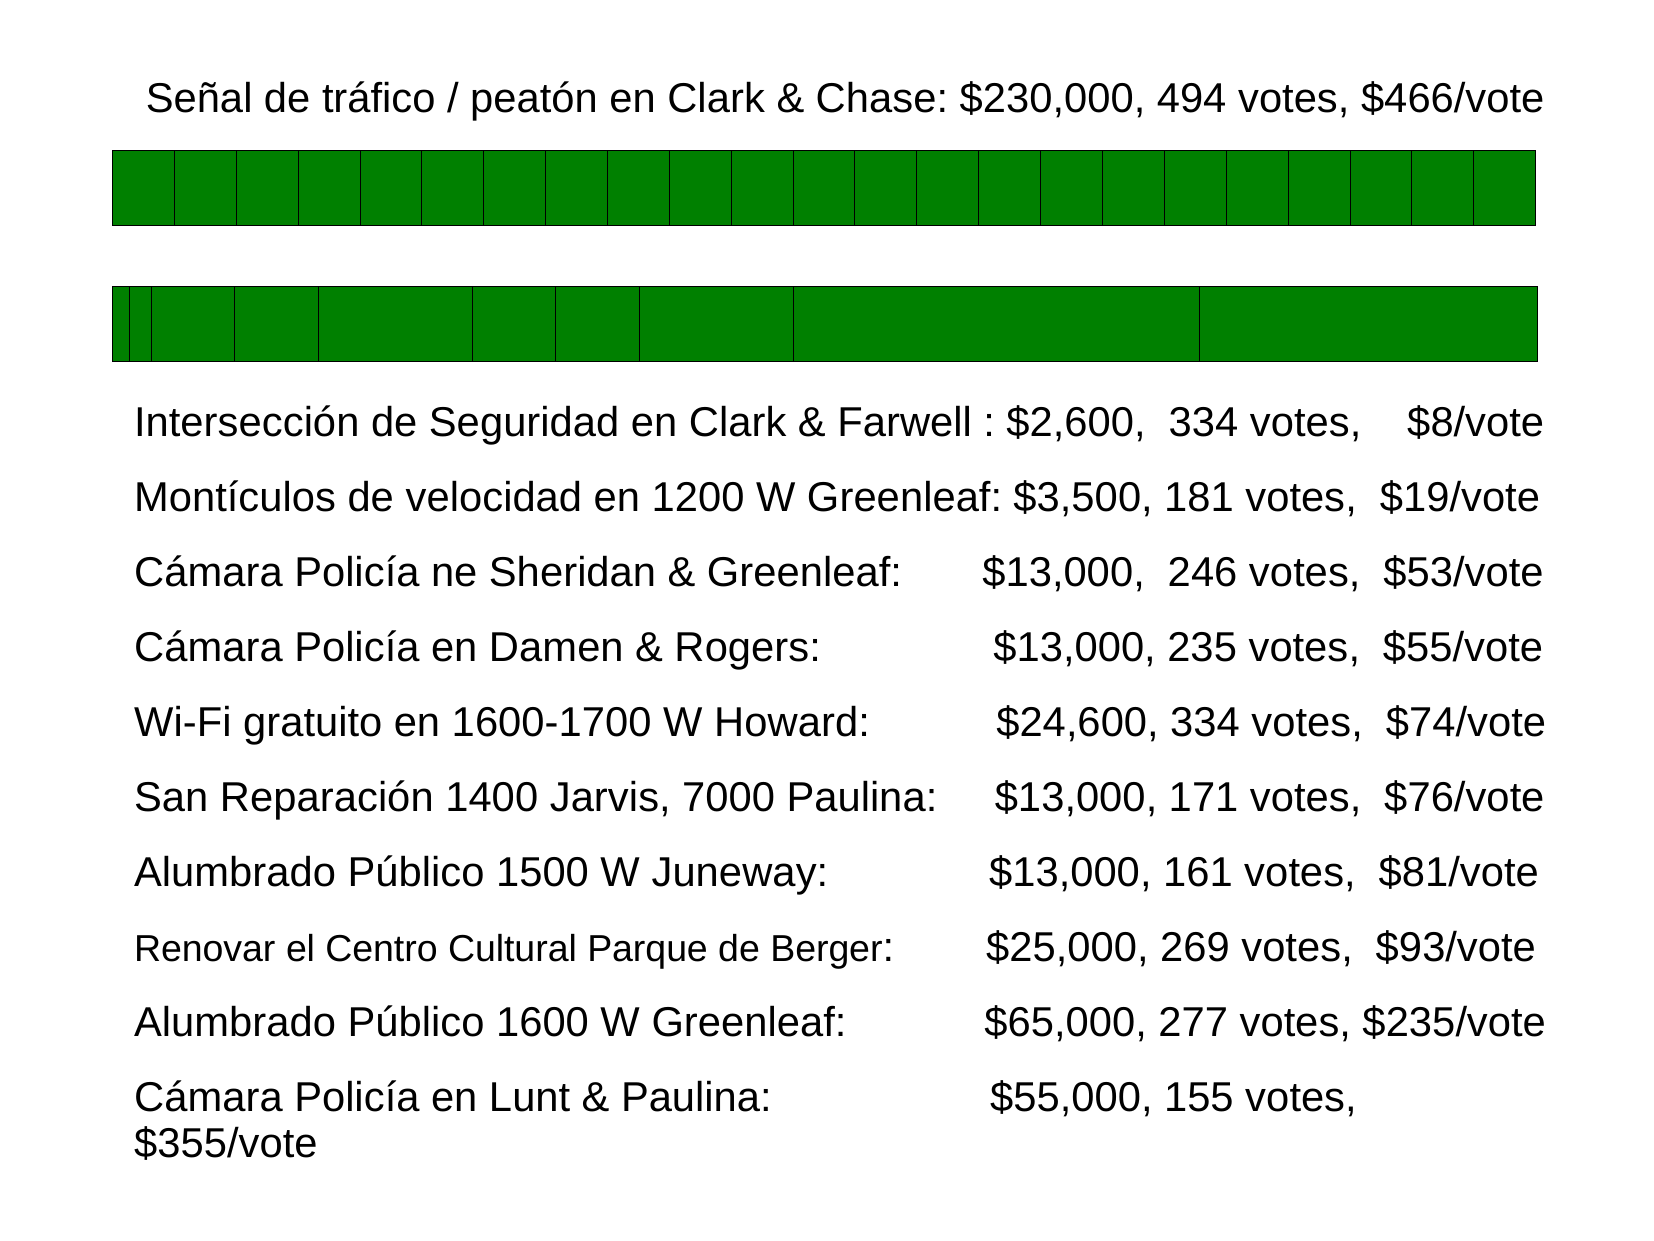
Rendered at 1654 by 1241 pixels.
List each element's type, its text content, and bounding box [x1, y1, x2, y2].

list Cámara Policía ne Sheridan & Greenleaf: $13,000, 246 votes, $53/vote [63, 548, 1552, 623]
list Wi-Fi gratuito en 1600-1700 W Howard: $24,600, 334 votes, $74/vote [63, 698, 1552, 773]
list Alumbrado Público 1500 W Juneway: $13,000, 161 votes, $81/vote [63, 848, 1552, 923]
list Alumbrado Público 1600 W Greenleaf: $65,000, 277 votes, $235/vote [63, 998, 1552, 1073]
list San Reparación 1400 Jarvis, 7000 Paulina: $13,000, 171 votes, $76/vote [63, 773, 1552, 848]
list Intersección de Seguridad en Clark & Farwell : $2,600, 334 votes, $8/vote [63, 398, 1552, 473]
list Montículos de velocidad en 1200 W Greenleaf: $3,500, 181 votes, $19/vote [63, 473, 1552, 548]
list Cámara Policía en Damen & Rogers: $13,000, 235 votes, $55/vote [63, 623, 1552, 698]
text_box [112, 150, 1536, 226]
list Renovar el Centro Cultural Parque de Berger: $25,000, 269 votes, $93/vote [63, 923, 1552, 998]
list Cámara Policía en Lunt & Paulina: $55,000, 155 votes, $355/vote [63, 1073, 1552, 1149]
list Señal de tráfico / peatón en Clark & Chase: $230,000, 494 votes, $466/vote [75, 75, 1564, 151]
text_box [112, 286, 1538, 362]
